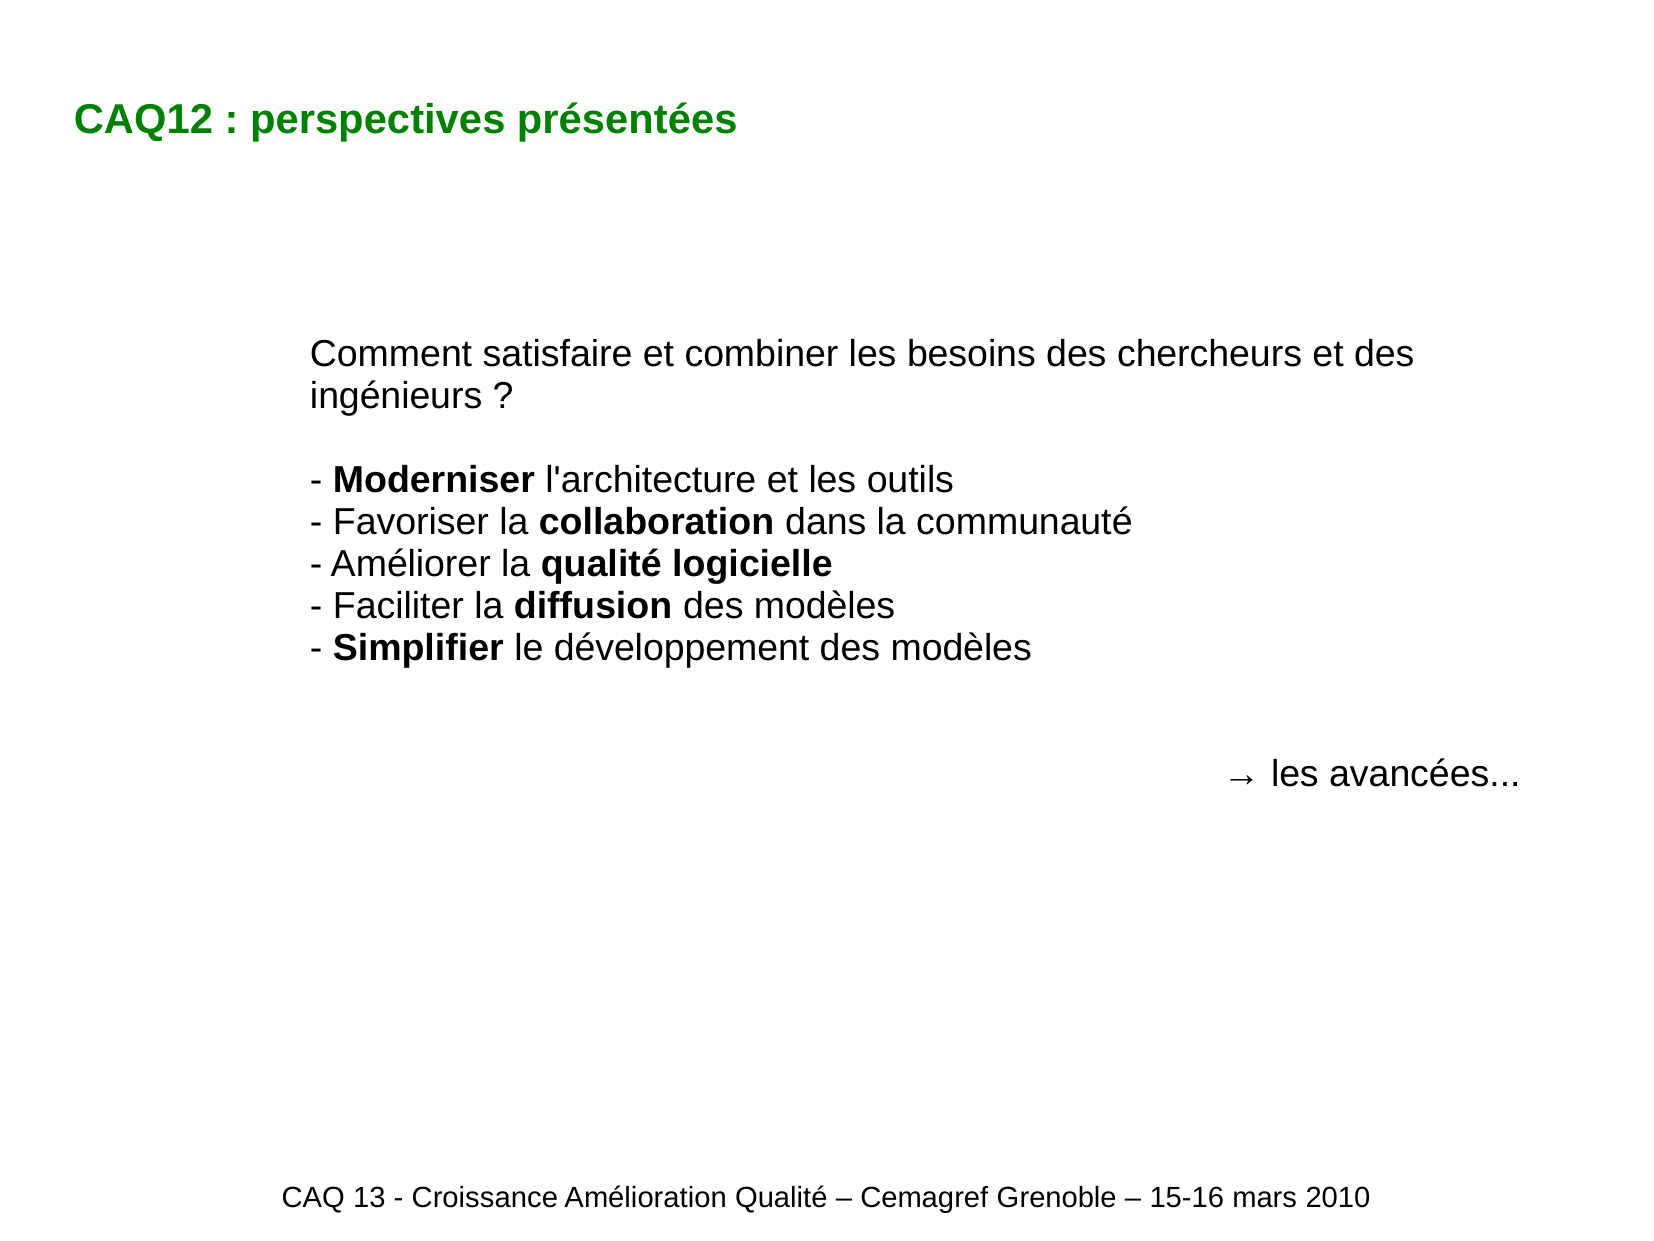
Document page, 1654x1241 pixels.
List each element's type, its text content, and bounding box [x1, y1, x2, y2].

text_box Comment satisfaire et combiner les besoins des chercheurs et des ingénieurs ? - Moderniser l'architecture et les outils - Favoriser la collaboration dans la communauté - Améliorer la qualité logicielle - Faciliter la diffusion des modèles - Simplifier le développement des modèles → les avancées... [295, 324, 1536, 1001]
text_box CAQ12 : perspectives présentées [59, 88, 798, 158]
